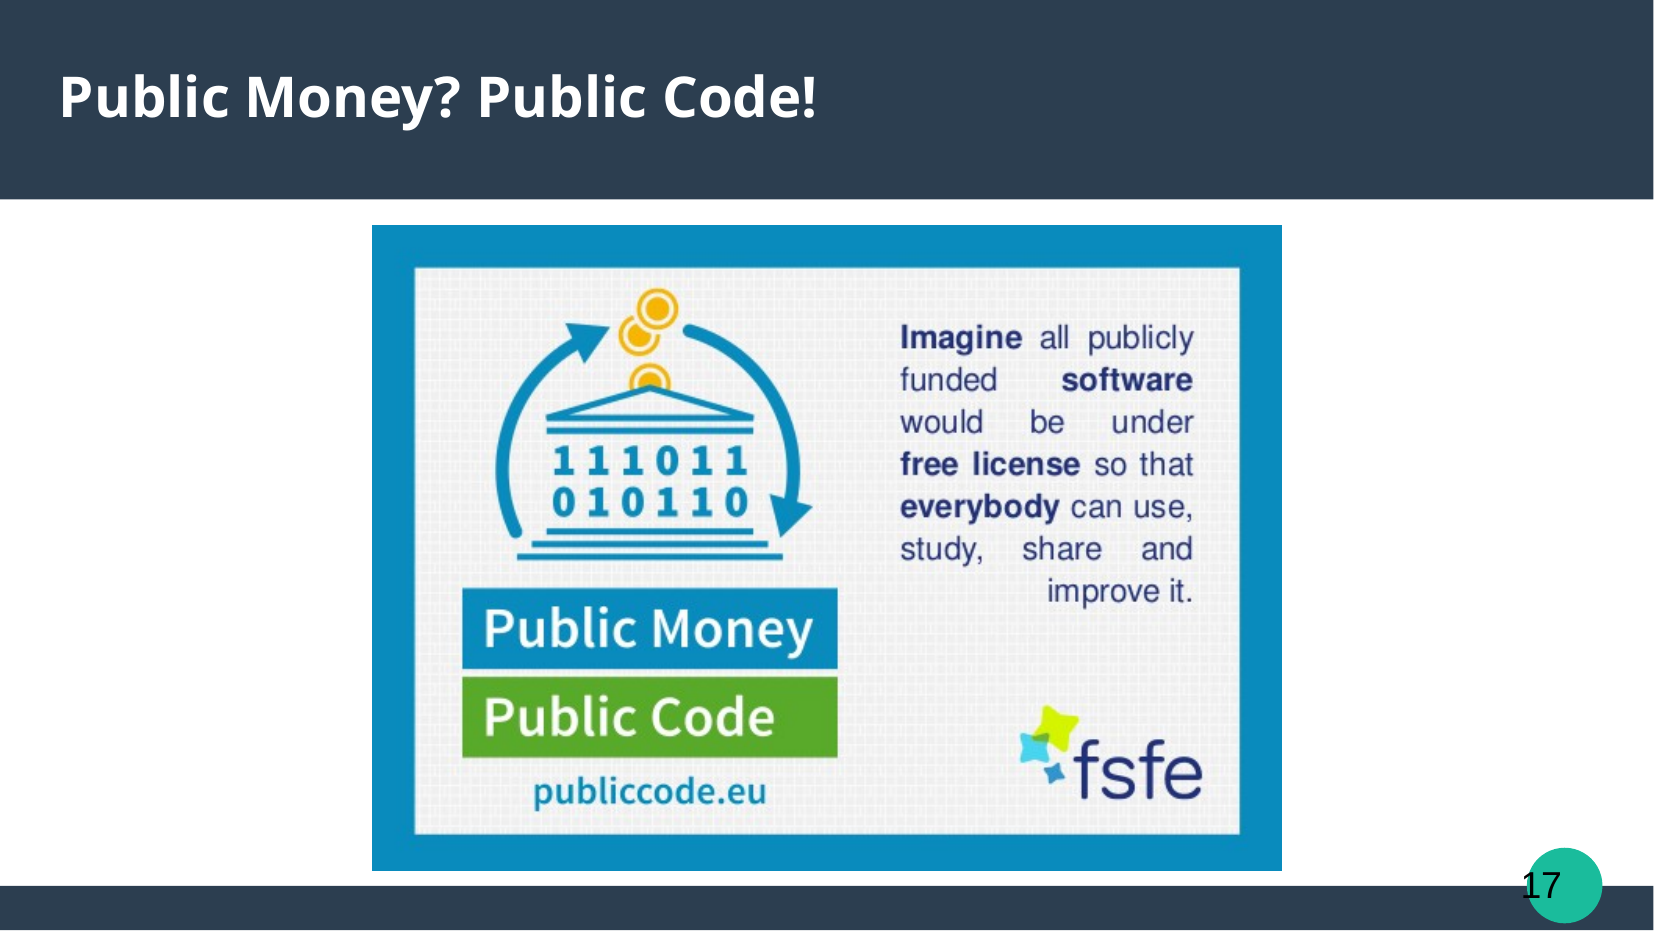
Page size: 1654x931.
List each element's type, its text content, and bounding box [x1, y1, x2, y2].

title Public Money? Public Code! [59, 37, 1595, 155]
picture [413, 265, 1242, 836]
